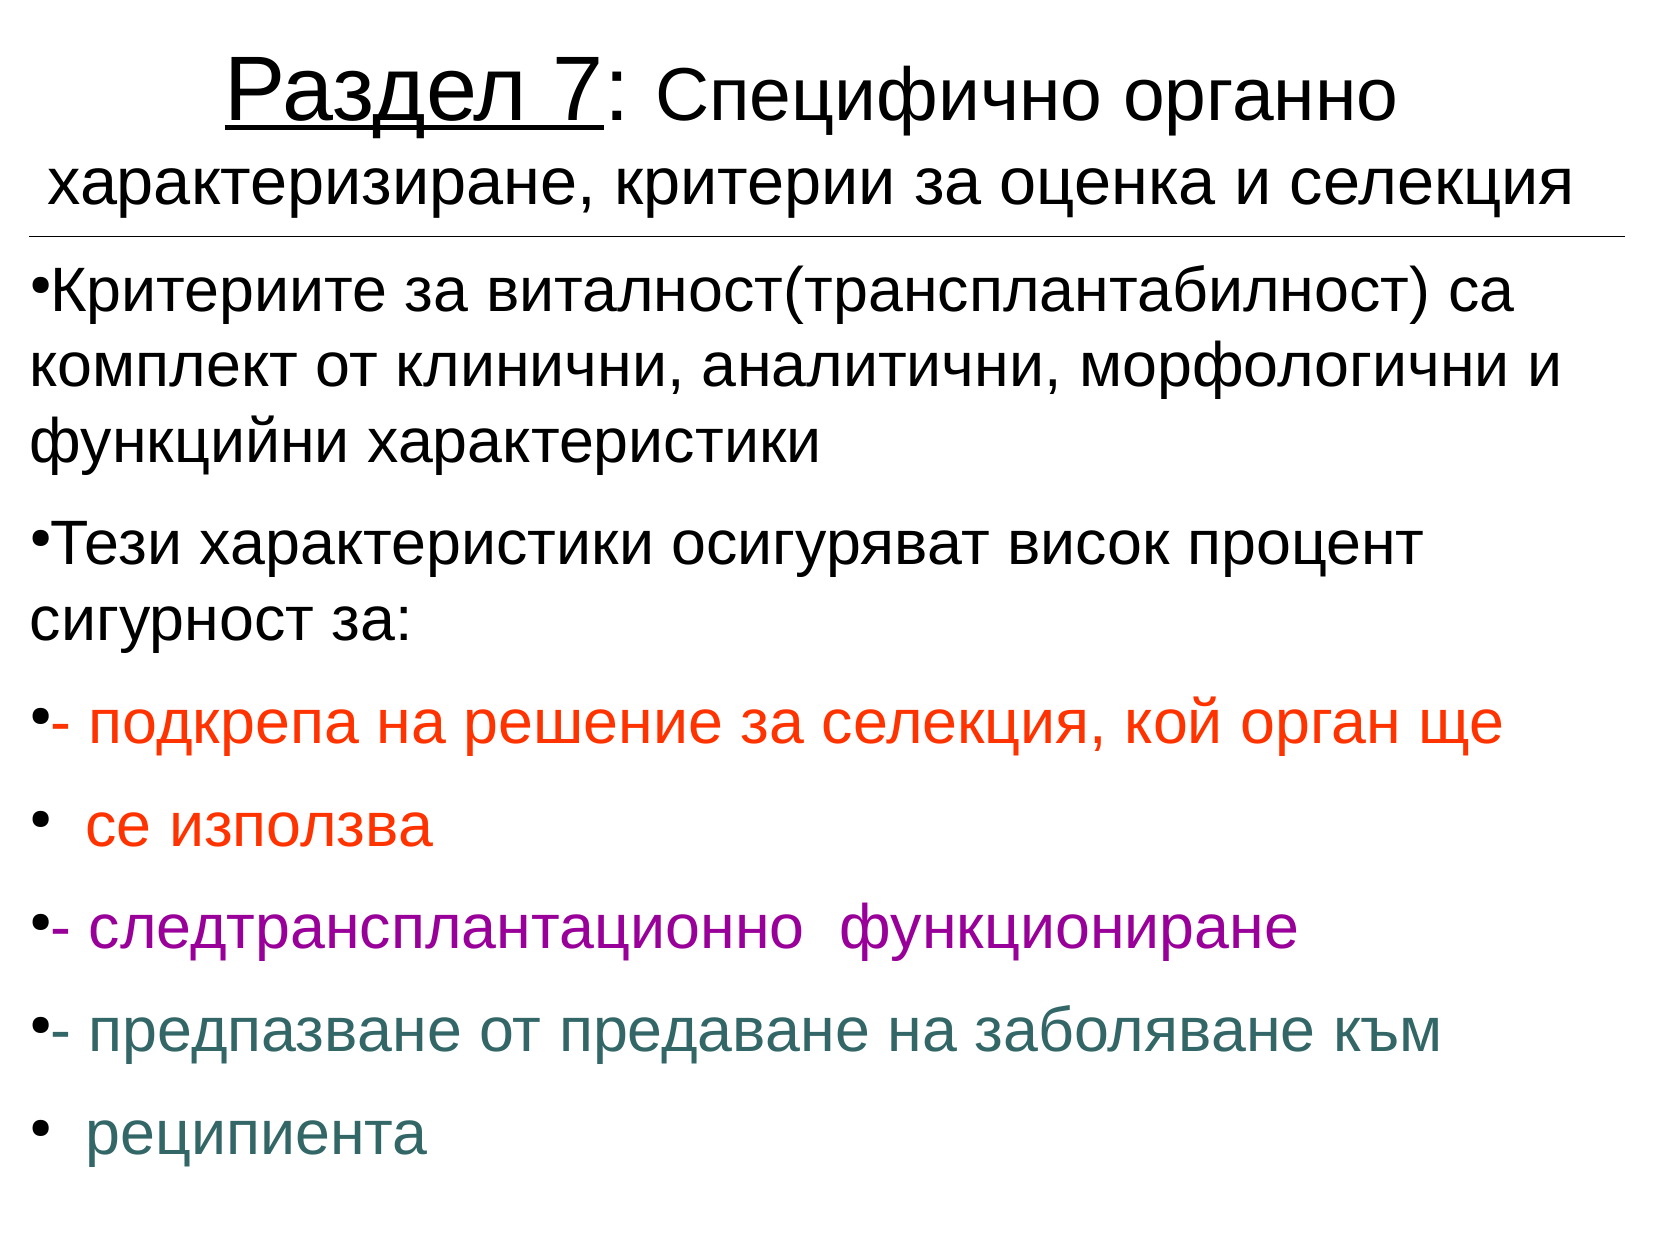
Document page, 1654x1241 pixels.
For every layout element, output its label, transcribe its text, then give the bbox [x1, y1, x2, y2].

title Раздел 7: Специфично органно характеризиране, критерии за оценка и селекция [0, 0, 1625, 249]
list Критериите за виталност(трансплантабилност) са комплект от клинични, аналитични, морфологични и функцийни характеристики Тези характеристики осигуряват висок процент сигурност за: - подкрепа на решение за селекция, кой орган ще се използва - следтрансплантационно функциониране - предпазване от предаване на заболяване към реципиента [29, 248, 1654, 1169]
